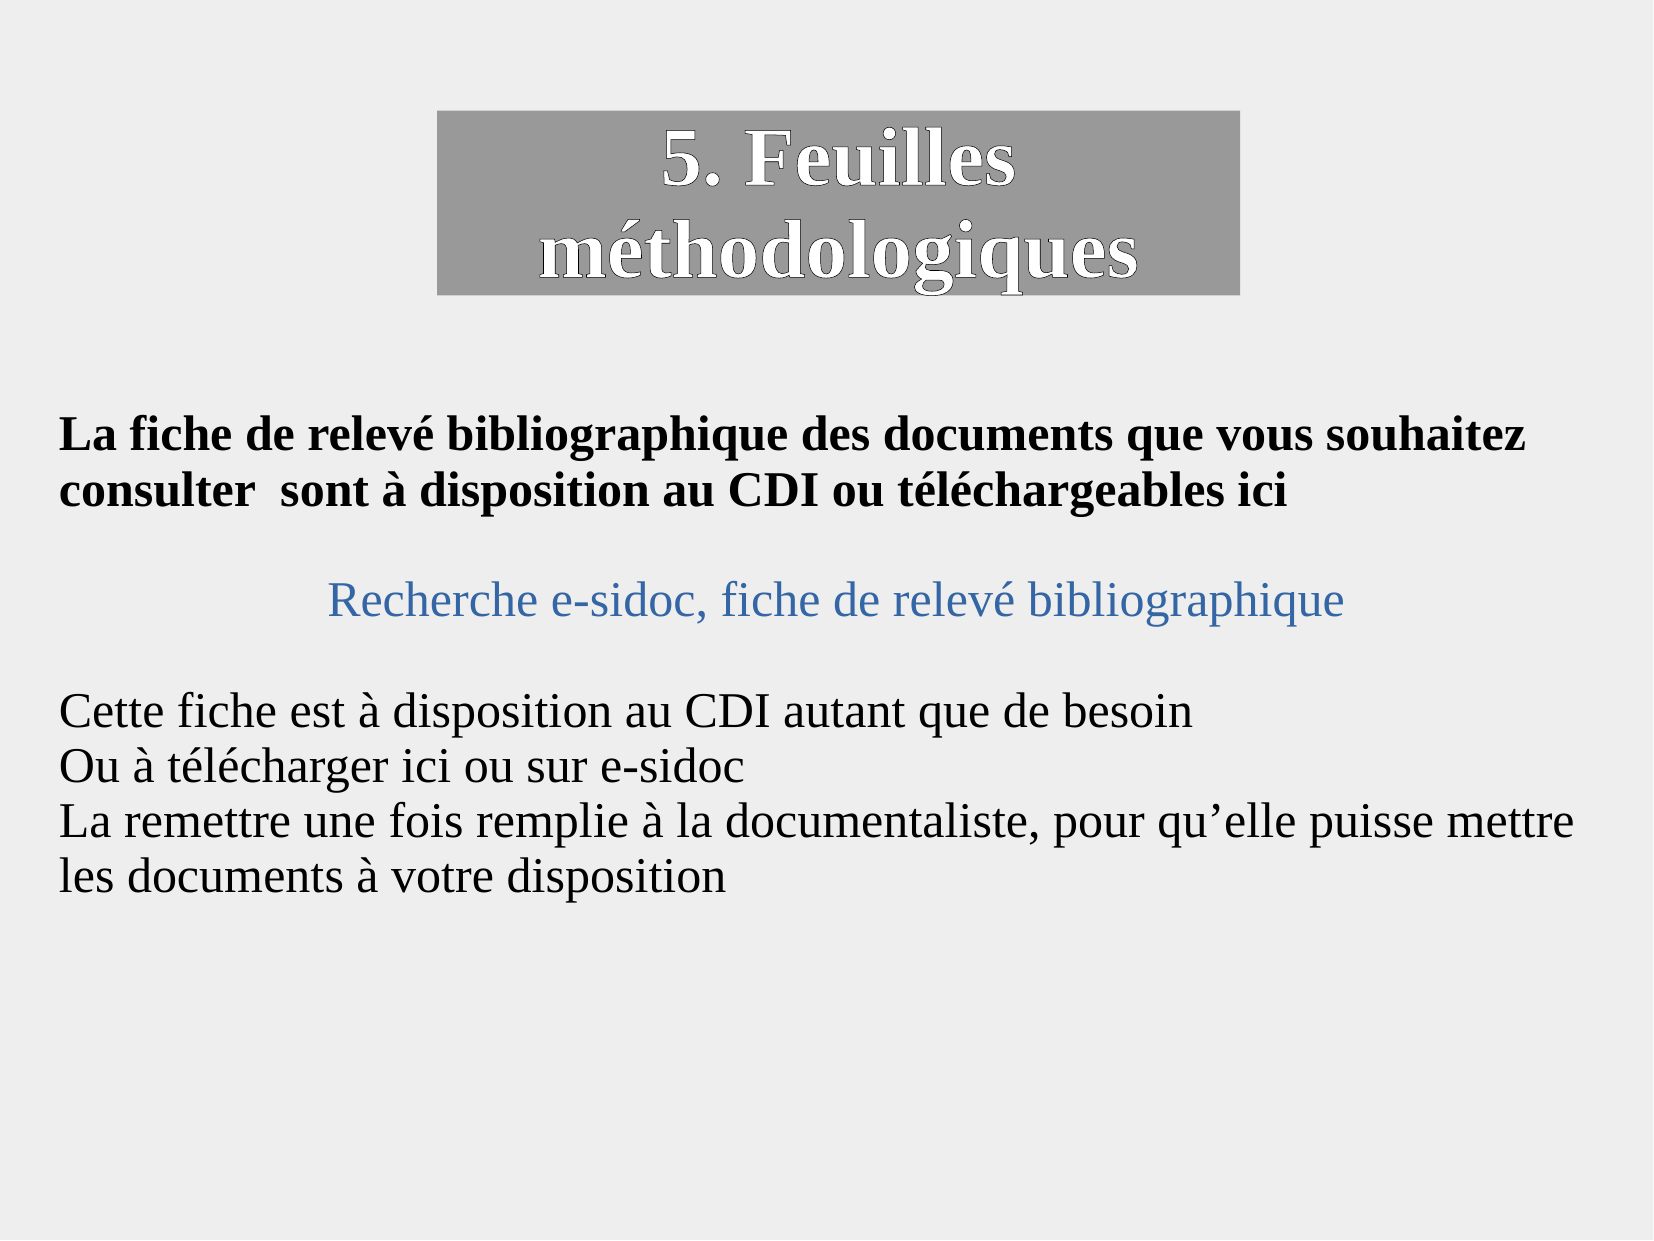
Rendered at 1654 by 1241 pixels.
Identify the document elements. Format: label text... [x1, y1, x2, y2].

text_box La fiche de relevé bibliographique des documents que vous souhaitez consulter sont à disposition au CDI ou téléchargeables ici Recherche e-sidoc, fiche de relevé bibliographique Cette fiche est à disposition au CDI autant que de besoin Ou à télécharger ici ou sur e-sidoc La remettre une fois remplie à la documentaliste, pour qu’elle puisse mettre les documents à votre disposition [44, 398, 1629, 981]
title 5. Feuilles méthodologiques [437, 110, 1241, 296]
